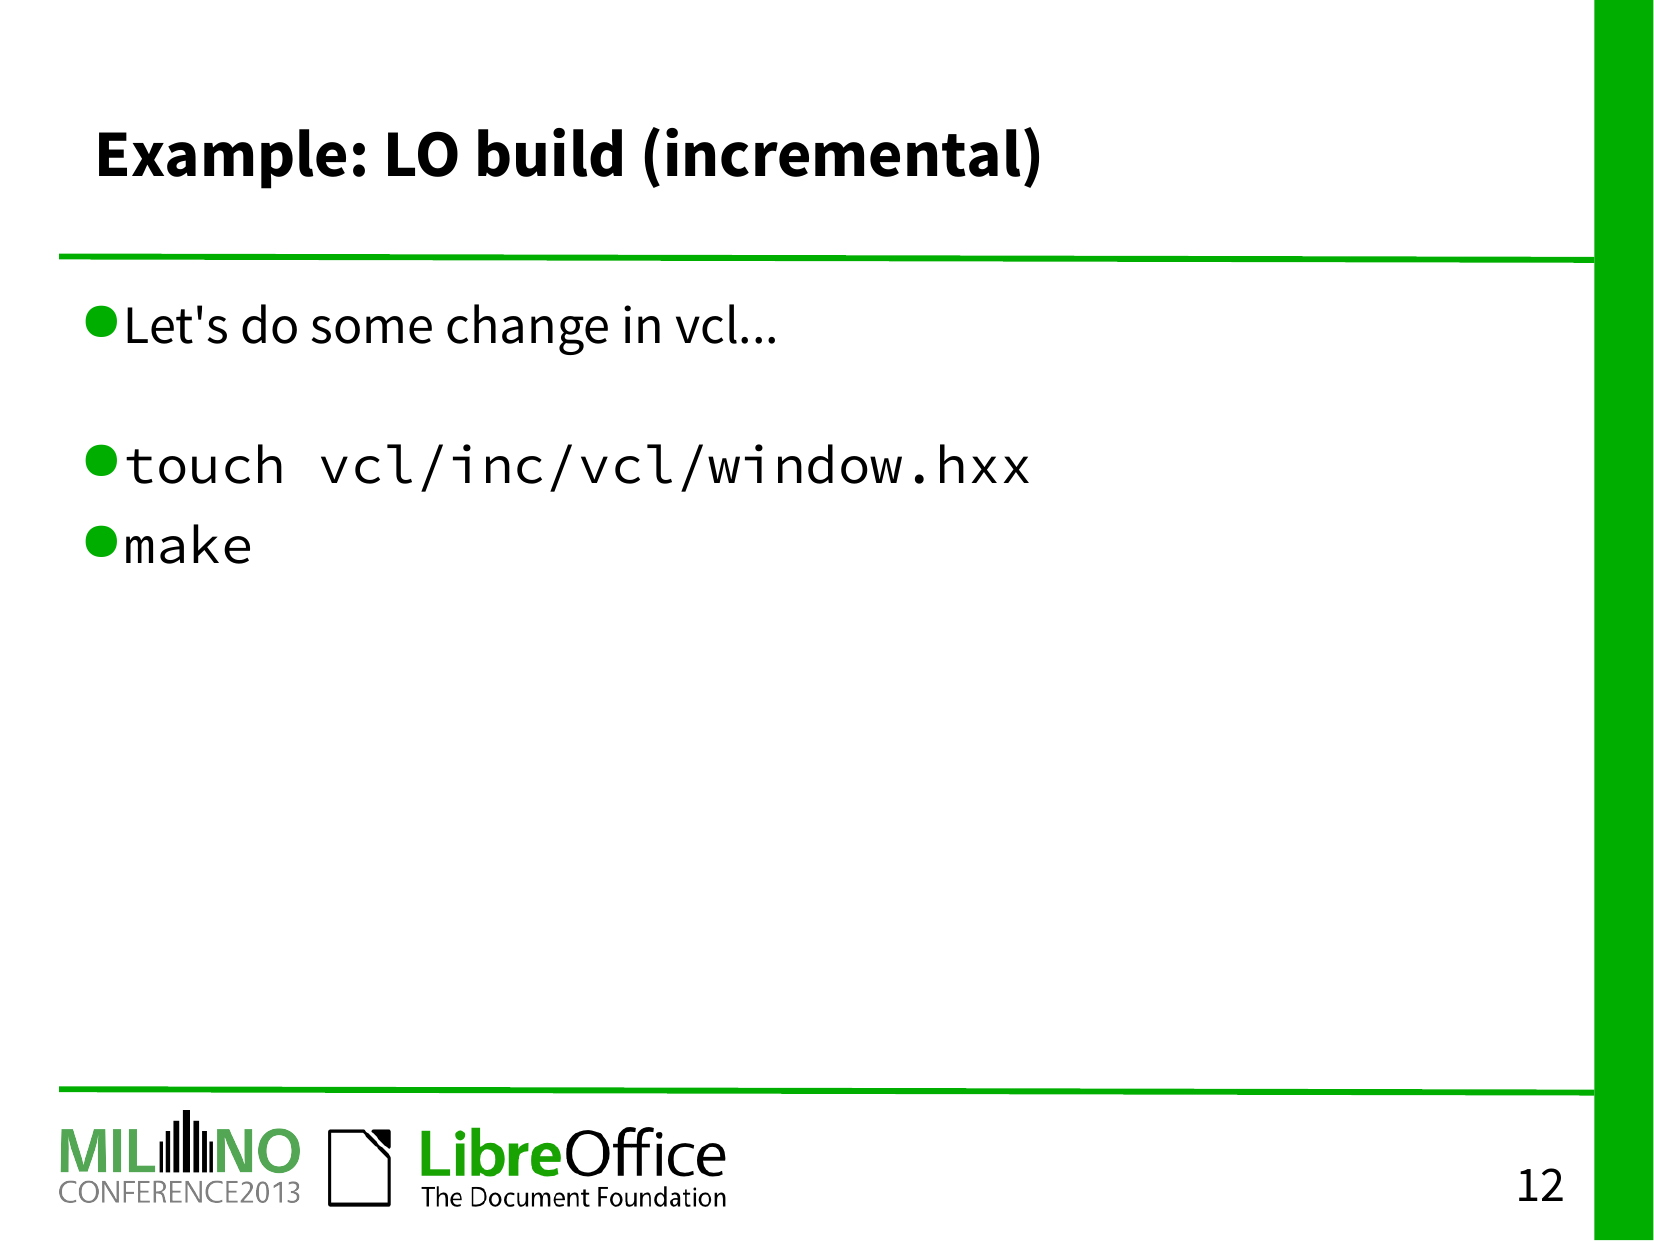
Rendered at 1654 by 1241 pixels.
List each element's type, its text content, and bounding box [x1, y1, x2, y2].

title Example: LO build (incremental) [47, 36, 1583, 245]
list Let's do some change in vcl... touch vcl/inc/vcl/window.hxx make [35, 290, 1524, 1010]
picture [59, 1093, 756, 1241]
